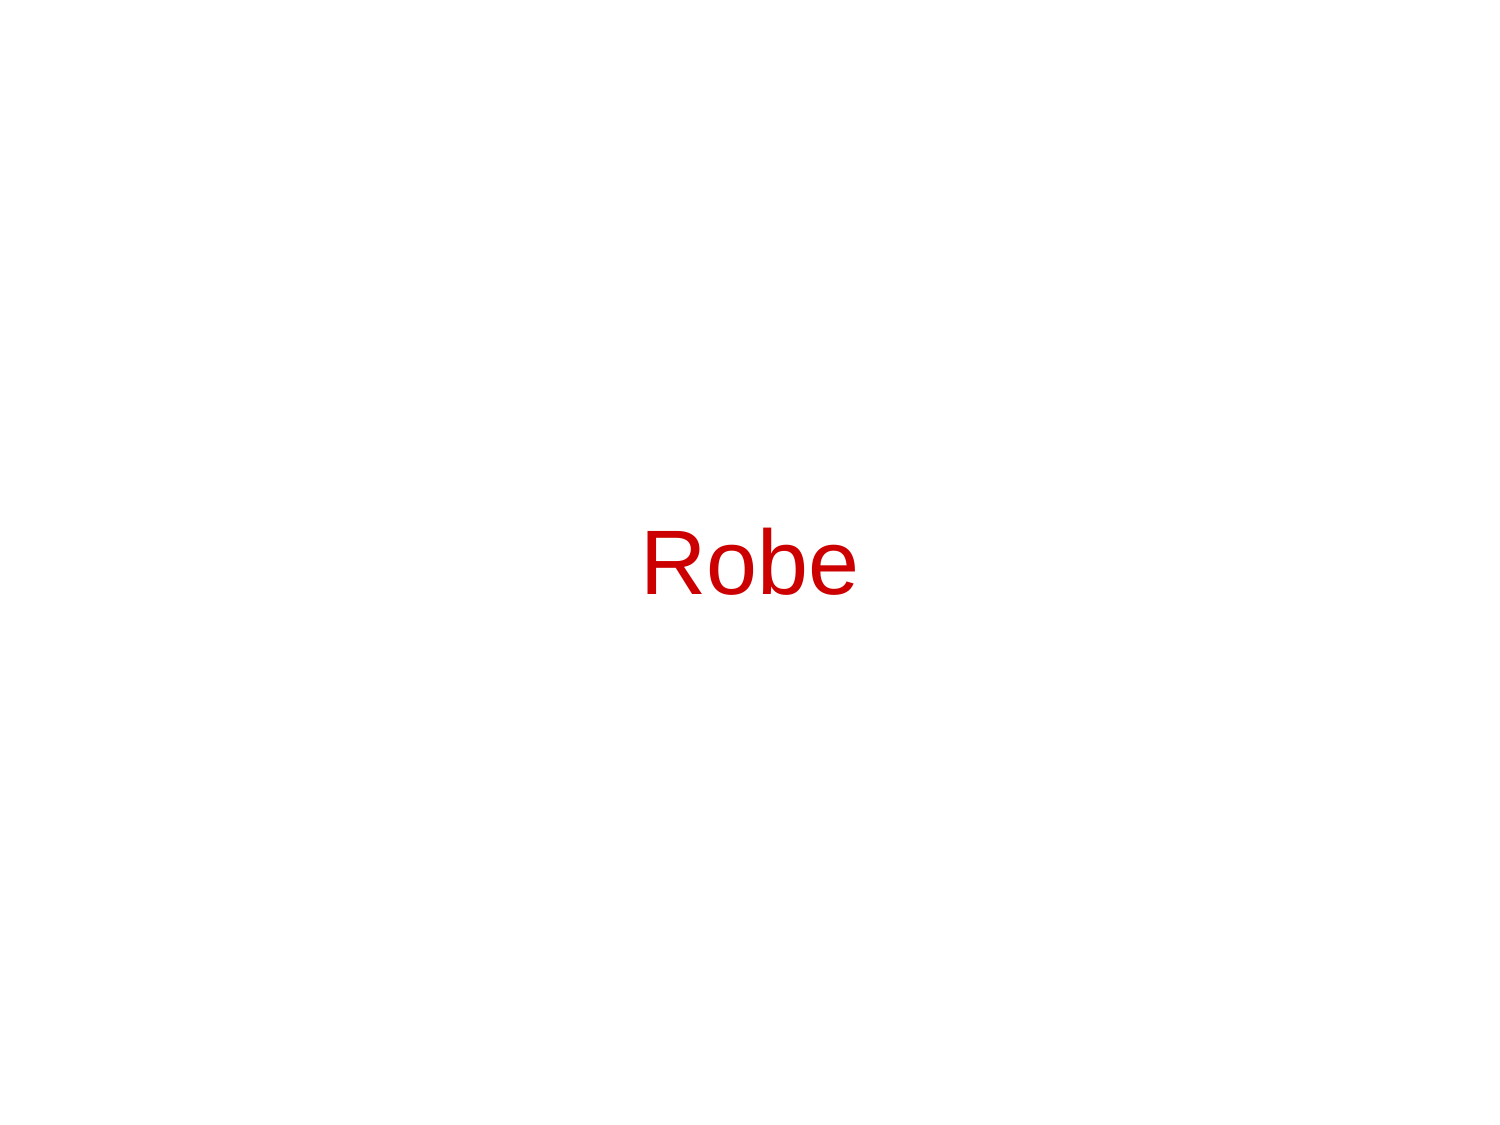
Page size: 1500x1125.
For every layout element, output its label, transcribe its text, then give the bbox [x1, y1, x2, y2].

title Robe [112, 468, 1388, 657]
